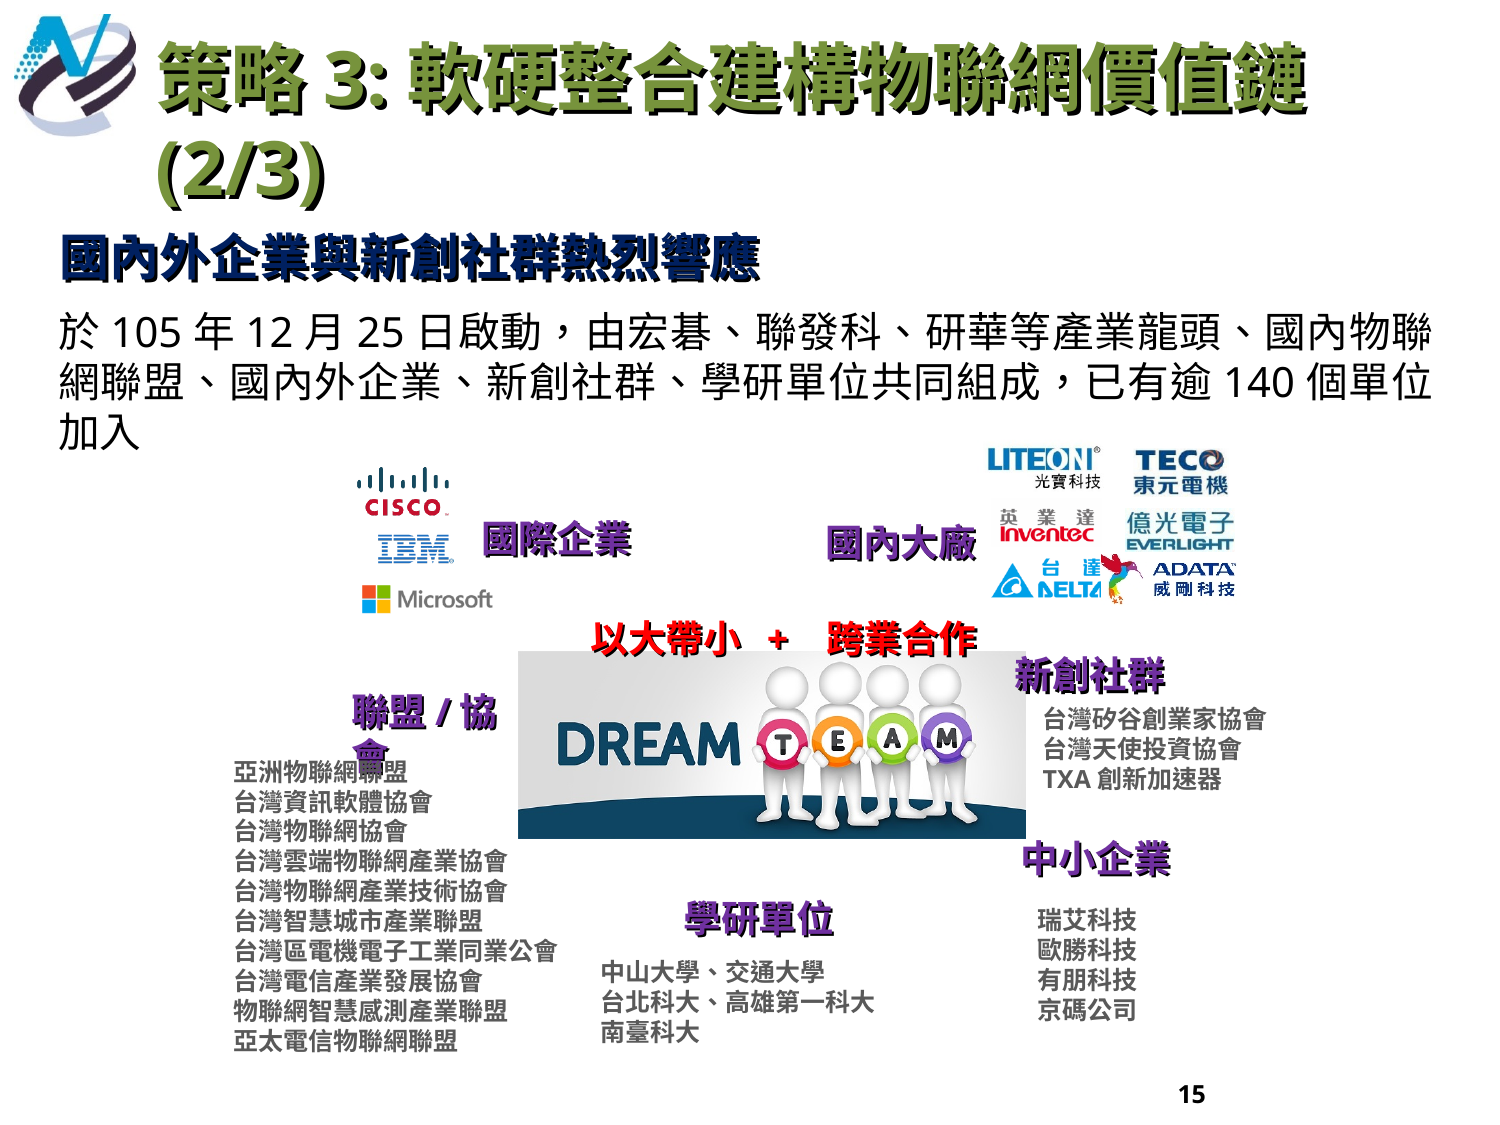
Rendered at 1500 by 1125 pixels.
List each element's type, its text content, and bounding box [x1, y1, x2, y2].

text_box 以大帶小 + 跨業合作 [576, 608, 1000, 668]
text_box 中山大學、交通大學 台北科大、高雄第一科大 南臺科大 [586, 948, 912, 1054]
text_box 聯盟/協會 [336, 680, 536, 749]
text_box 新創社群 [1103, 672, 1113, 692]
text_box 中小企業 [1006, 827, 1196, 887]
text_box 台灣矽谷創業家協會 台灣天使投資協會 TXA創新加速器 [1028, 692, 1303, 805]
picture [1131, 446, 1229, 497]
picture [975, 434, 1107, 492]
text_box 15 [1162, 1065, 1500, 1125]
picture [991, 498, 1102, 547]
text_box 國內外企業與新創社群熱烈響應 [44, 218, 1235, 293]
picture [1125, 508, 1235, 552]
picture [991, 552, 1241, 606]
text_box 策略3:軟硬整合建構物聯網價值鏈 (2/3) [140, 8, 1500, 232]
text_box 國際企業 [466, 508, 657, 568]
picture [350, 460, 455, 523]
text_box 亞洲物聯網聯盟 台灣資訊軟體協會 台灣物聯網協會 台灣雲端物聯網產業協會 台灣物聯網產業技術協會 台灣智慧城市產業聯盟 台灣區電機電子工業同業公會 台灣電信產業發展協會 物聯網智慧感測產業聯盟 亞太電信物聯網聯盟 [219, 749, 586, 1043]
text_box 新創社群 [1000, 644, 1189, 704]
text_box 於105年12月25日啟動，由宏碁、聯發科、研華等產業龍頭、國內物聯網聯盟、國內外企業、新創社群、學研單位共同組成，已有逾140個單位加入 [43, 299, 1448, 464]
picture [518, 650, 1026, 839]
text_box 瑞艾科技 歐勝科技 有朋科技 京碼公司 [1022, 894, 1165, 1035]
text_box 國內大廠 [811, 512, 992, 572]
picture [362, 526, 510, 623]
text_box 學研單位 [668, 888, 859, 948]
